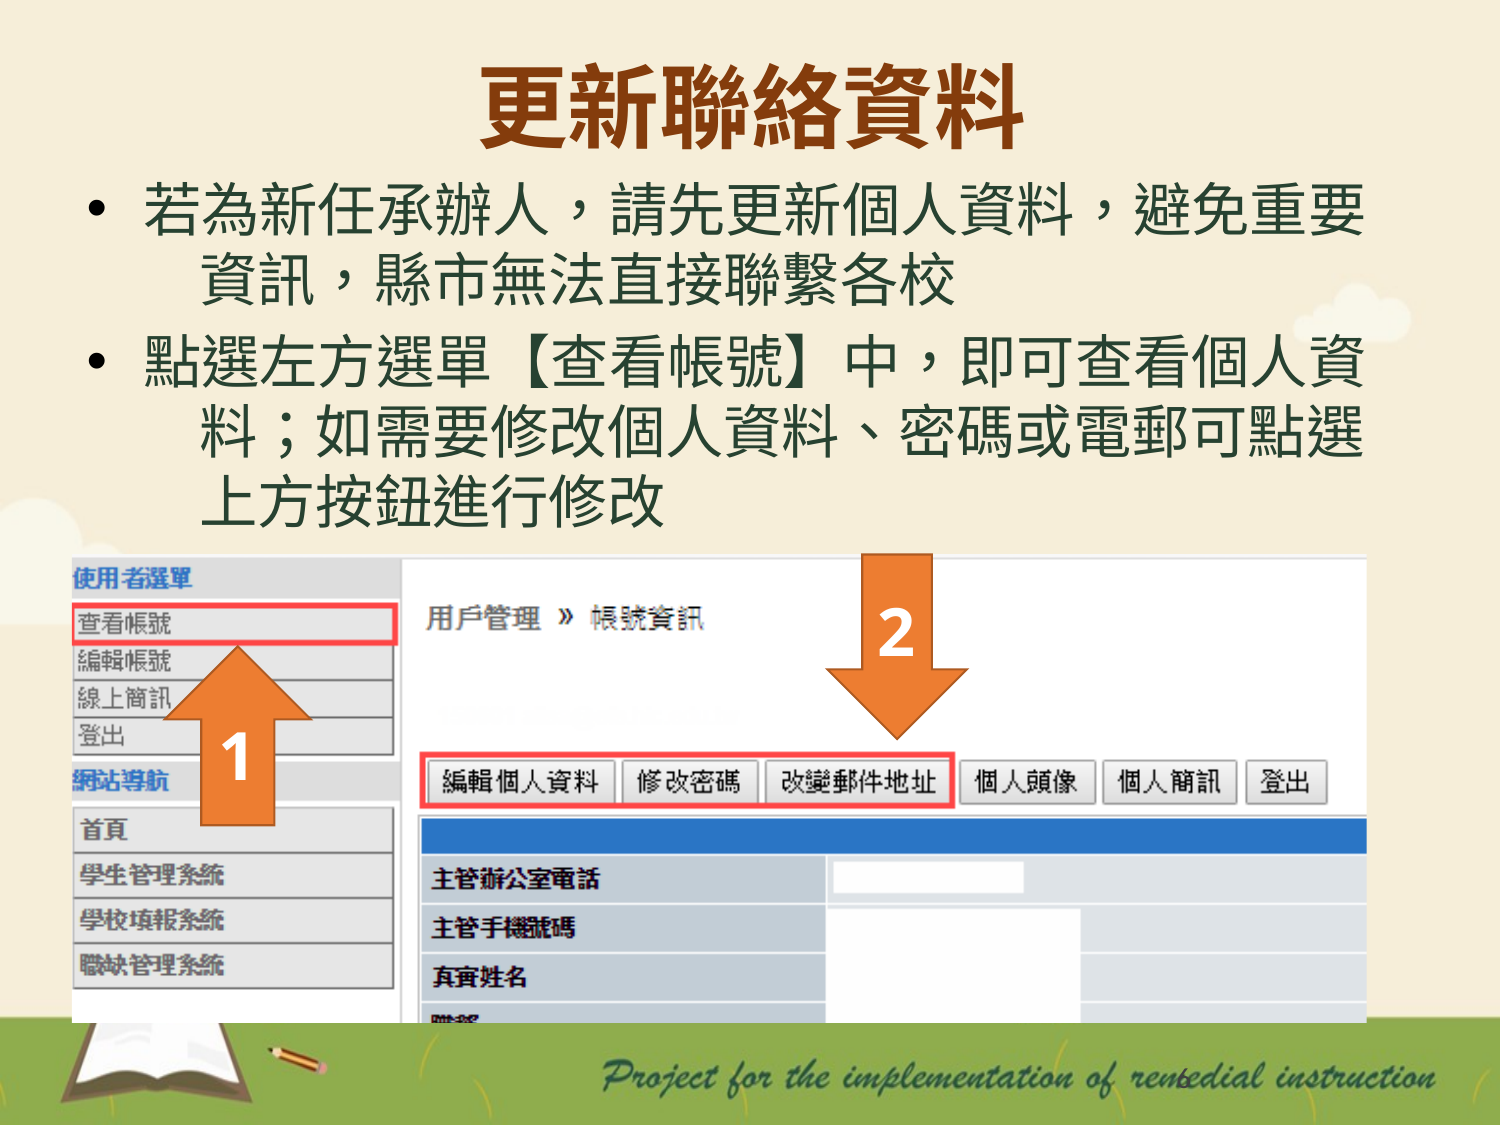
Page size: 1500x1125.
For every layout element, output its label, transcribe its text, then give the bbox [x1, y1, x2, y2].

title 更新聯絡資料 [13, 45, 1491, 178]
text_box 若為新任承辦人，請先更新個人資料，避免重要資訊，縣市無法直接聯繫各校 點選左方選單【查看帳號】中，即可查看個人資料；如需要修改個人資料、密碼或電郵可點選上方按鈕進行修改 [72, 178, 1430, 543]
text_box 1 [164, 646, 311, 826]
text_box 2 [827, 554, 967, 740]
text_box [1161, 1046, 1499, 1107]
picture [71, 554, 1367, 1023]
